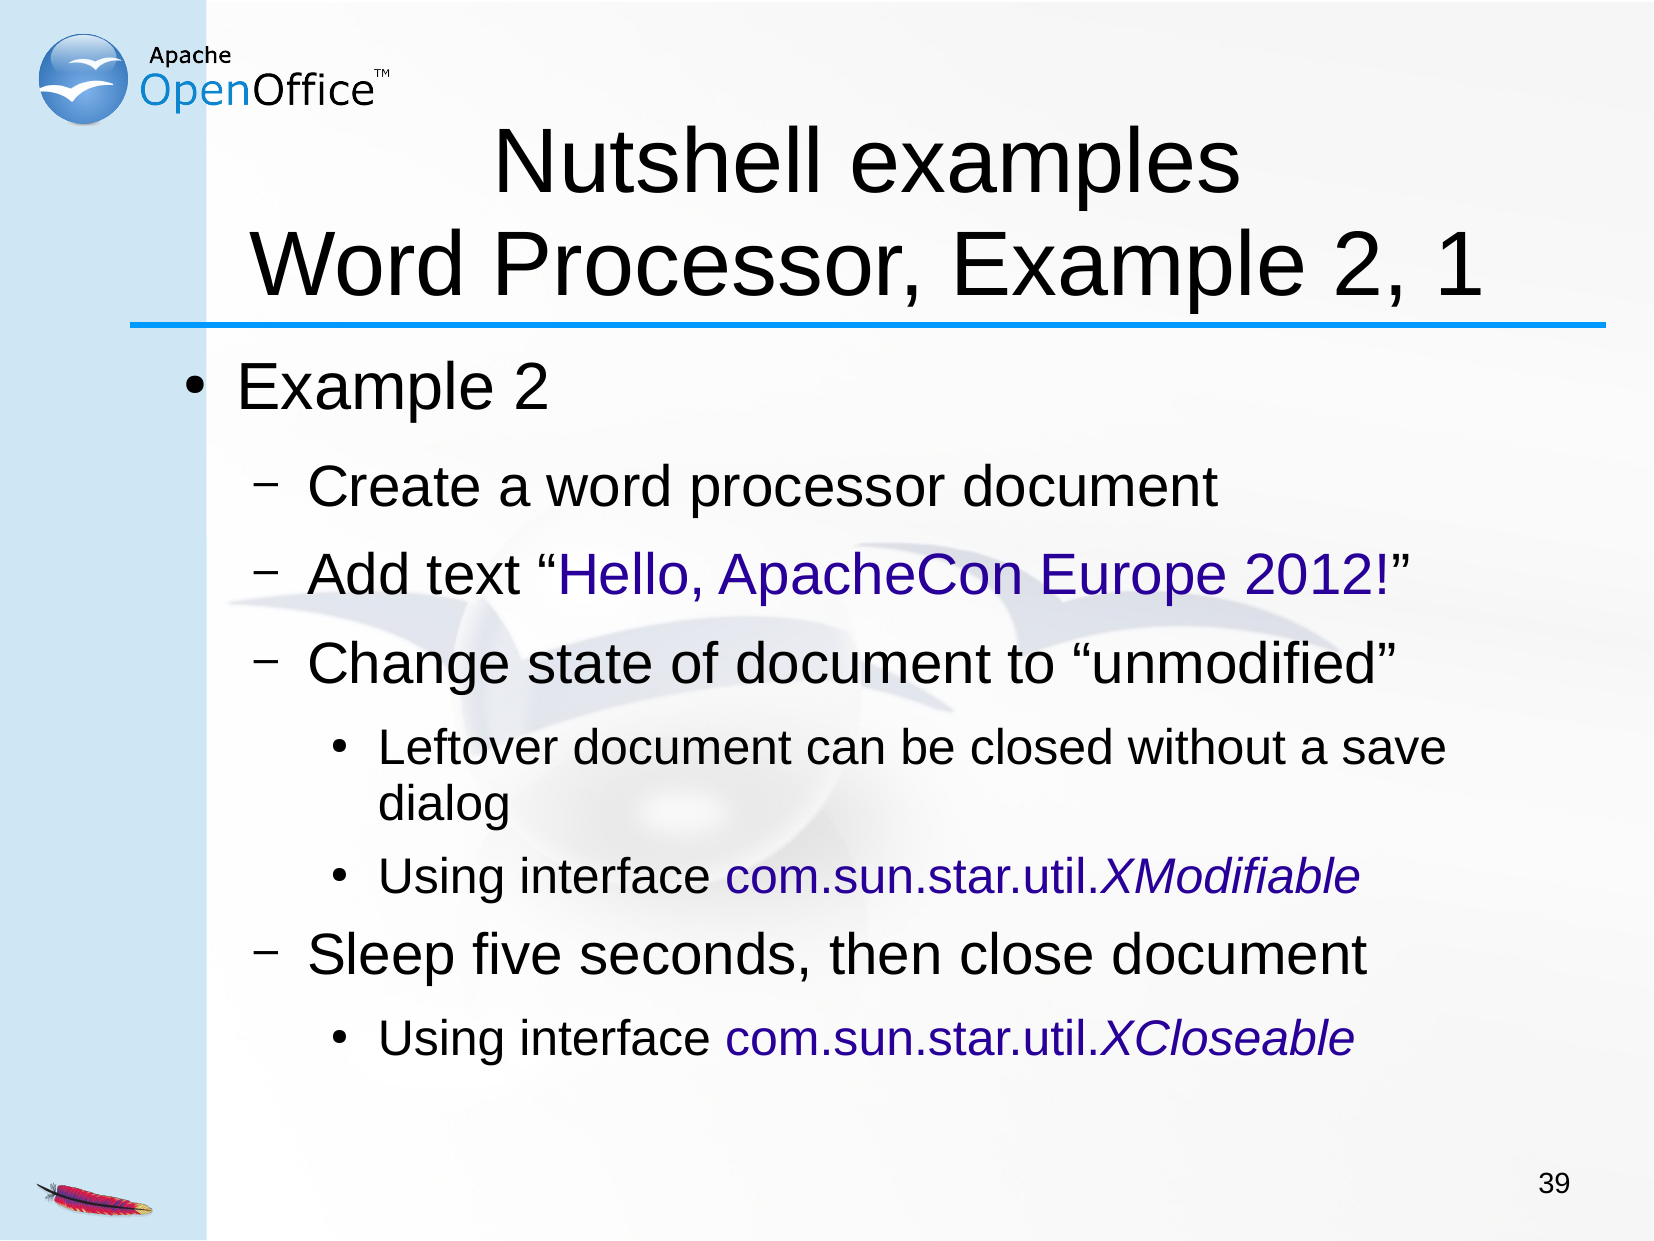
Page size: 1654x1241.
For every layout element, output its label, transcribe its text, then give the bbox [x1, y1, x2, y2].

picture [35, 2, 1654, 1241]
picture [35, 1181, 154, 1219]
list Example 2 Create a word processor document Add text “Hello, ApacheCon Europe 2012!” Change state of document to “unmodified” Leftover document can be closed without a save dialog Using interface com.sun.star.util.XModifiable Sleep five seconds, then close document Using interface com.sun.star.util.XCloseable [165, 349, 1571, 1168]
title Nutshell examples Word Processor, Example 2, 1 [165, 108, 1571, 316]
